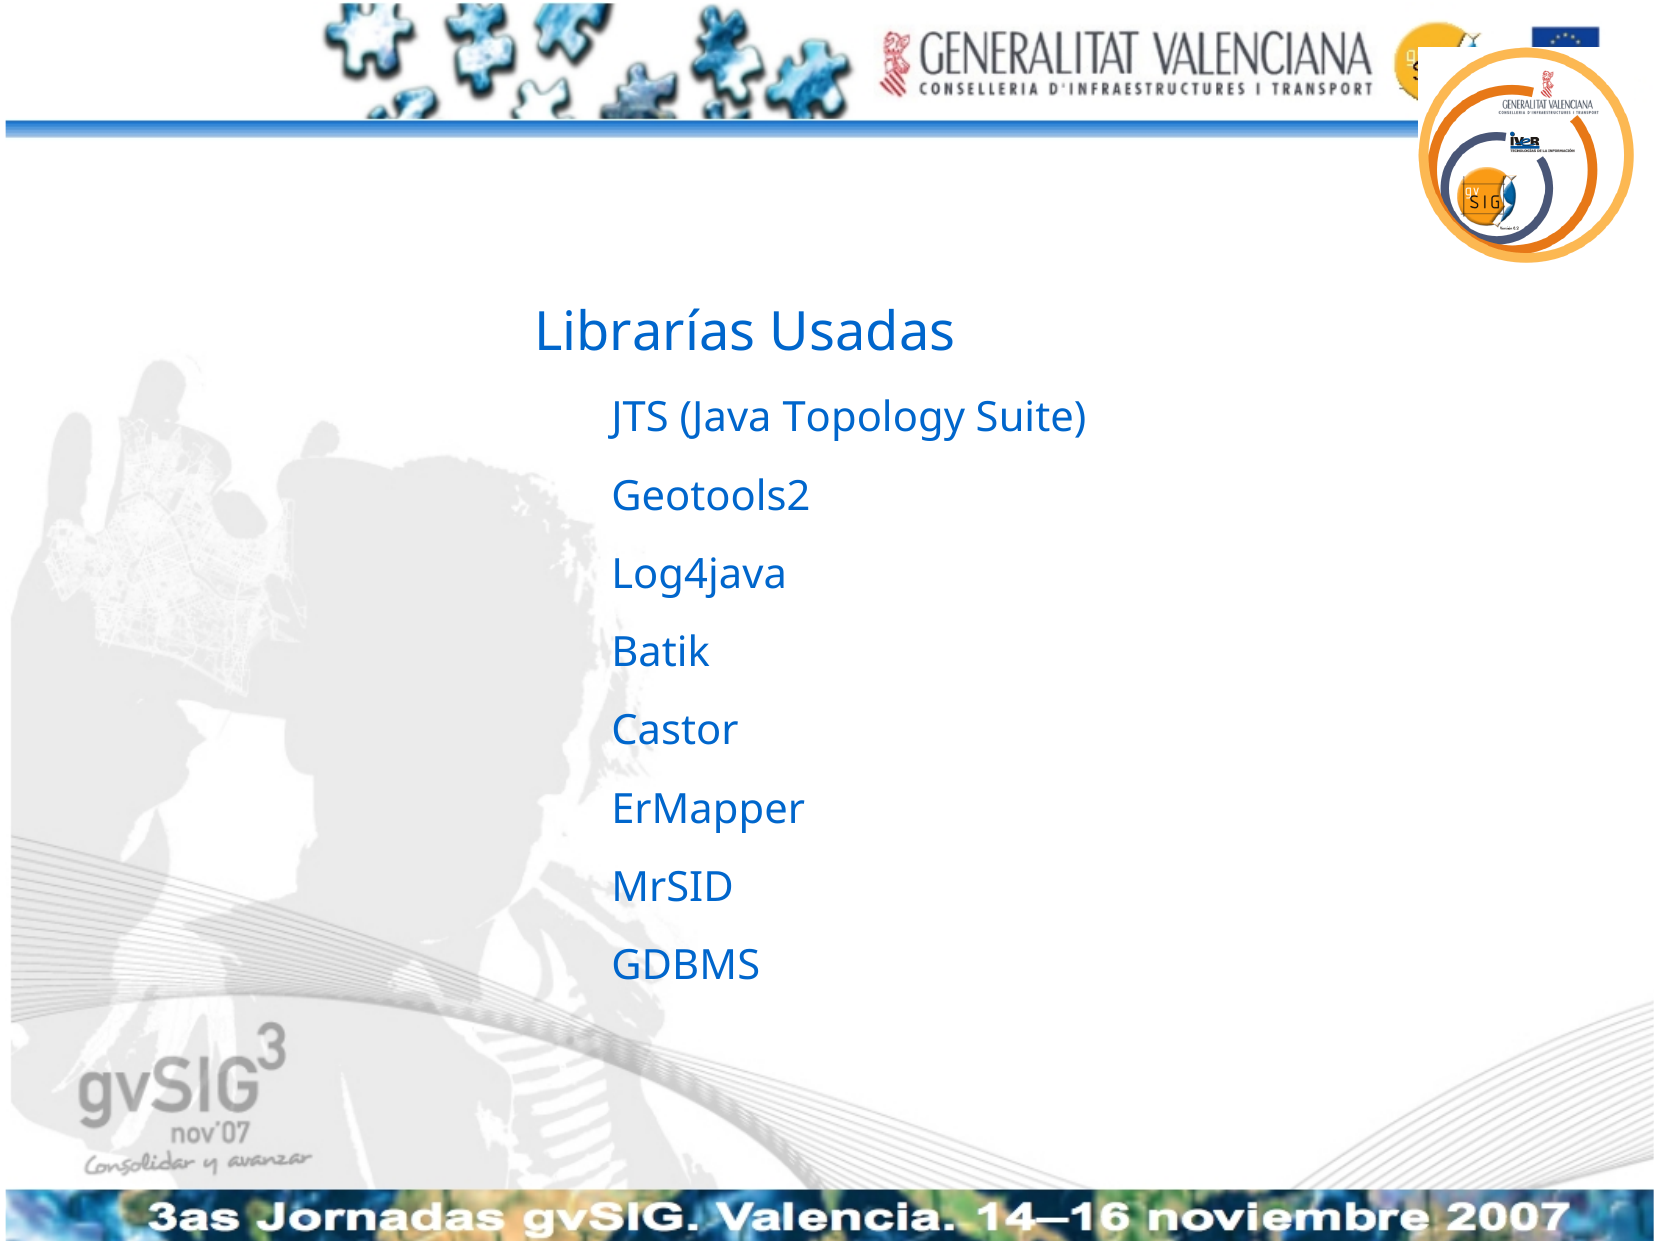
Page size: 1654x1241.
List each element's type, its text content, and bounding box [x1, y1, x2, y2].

list Librarías Usadas JTS (Java Topology Suite) Geotools2 Log4java Batik Castor ErMapper MrSID GDBMS [501, 289, 1571, 1109]
text_box [1418, 47, 1634, 263]
picture [5, 2, 1654, 1241]
